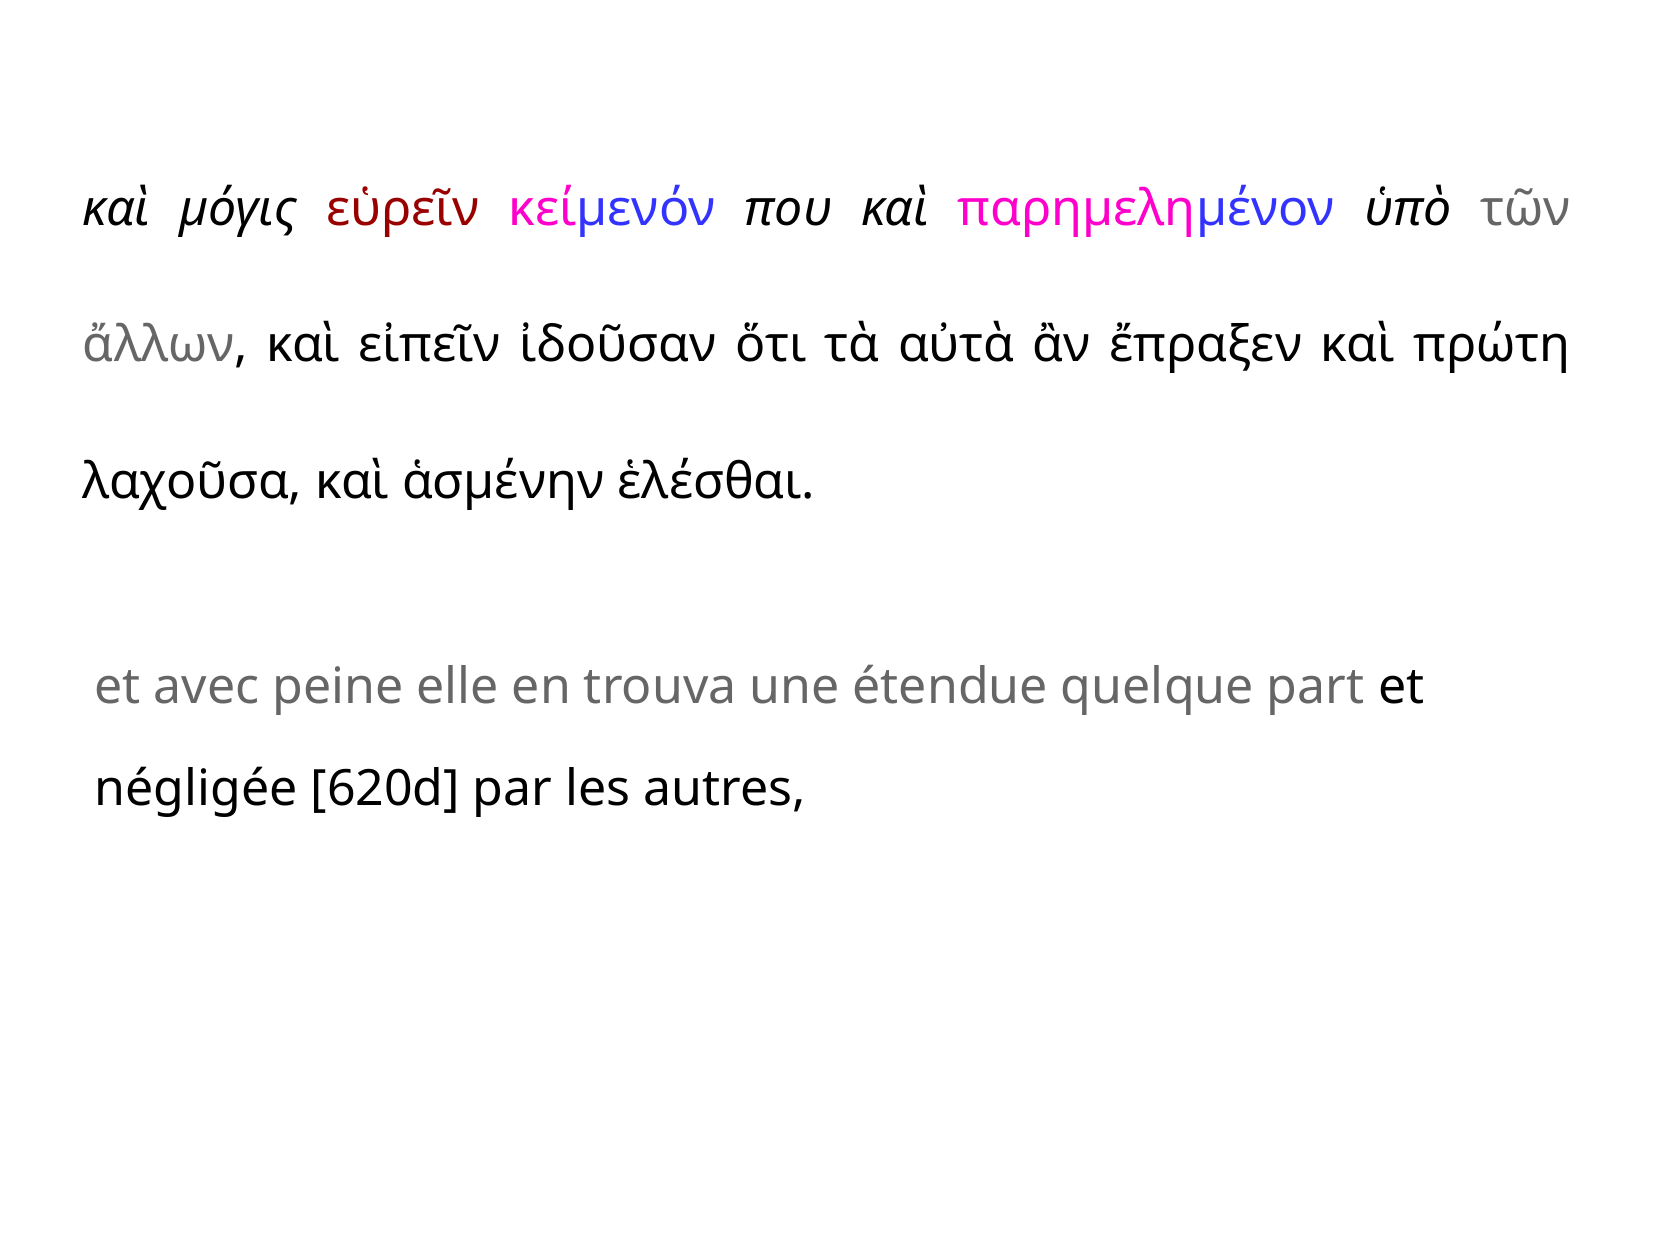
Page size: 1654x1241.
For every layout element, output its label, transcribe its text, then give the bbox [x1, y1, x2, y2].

list et avec peine elle en trouva une étendue quelque part et négligée [620d] par les autres, [94, 615, 1583, 1146]
title καὶ μόγις εὑρεῖν κείμενόν που καὶ παρημελημένον ὑπὸ τῶν ἄλλων, καὶ εἰπεῖν ἰδοῦσαν ὅτι τὰ αὐτὰ ἂν ἔπραξεν καὶ πρώτη λαχοῦσα, καὶ ἁσμένην ἑλέσθαι. [82, 49, 1571, 567]
